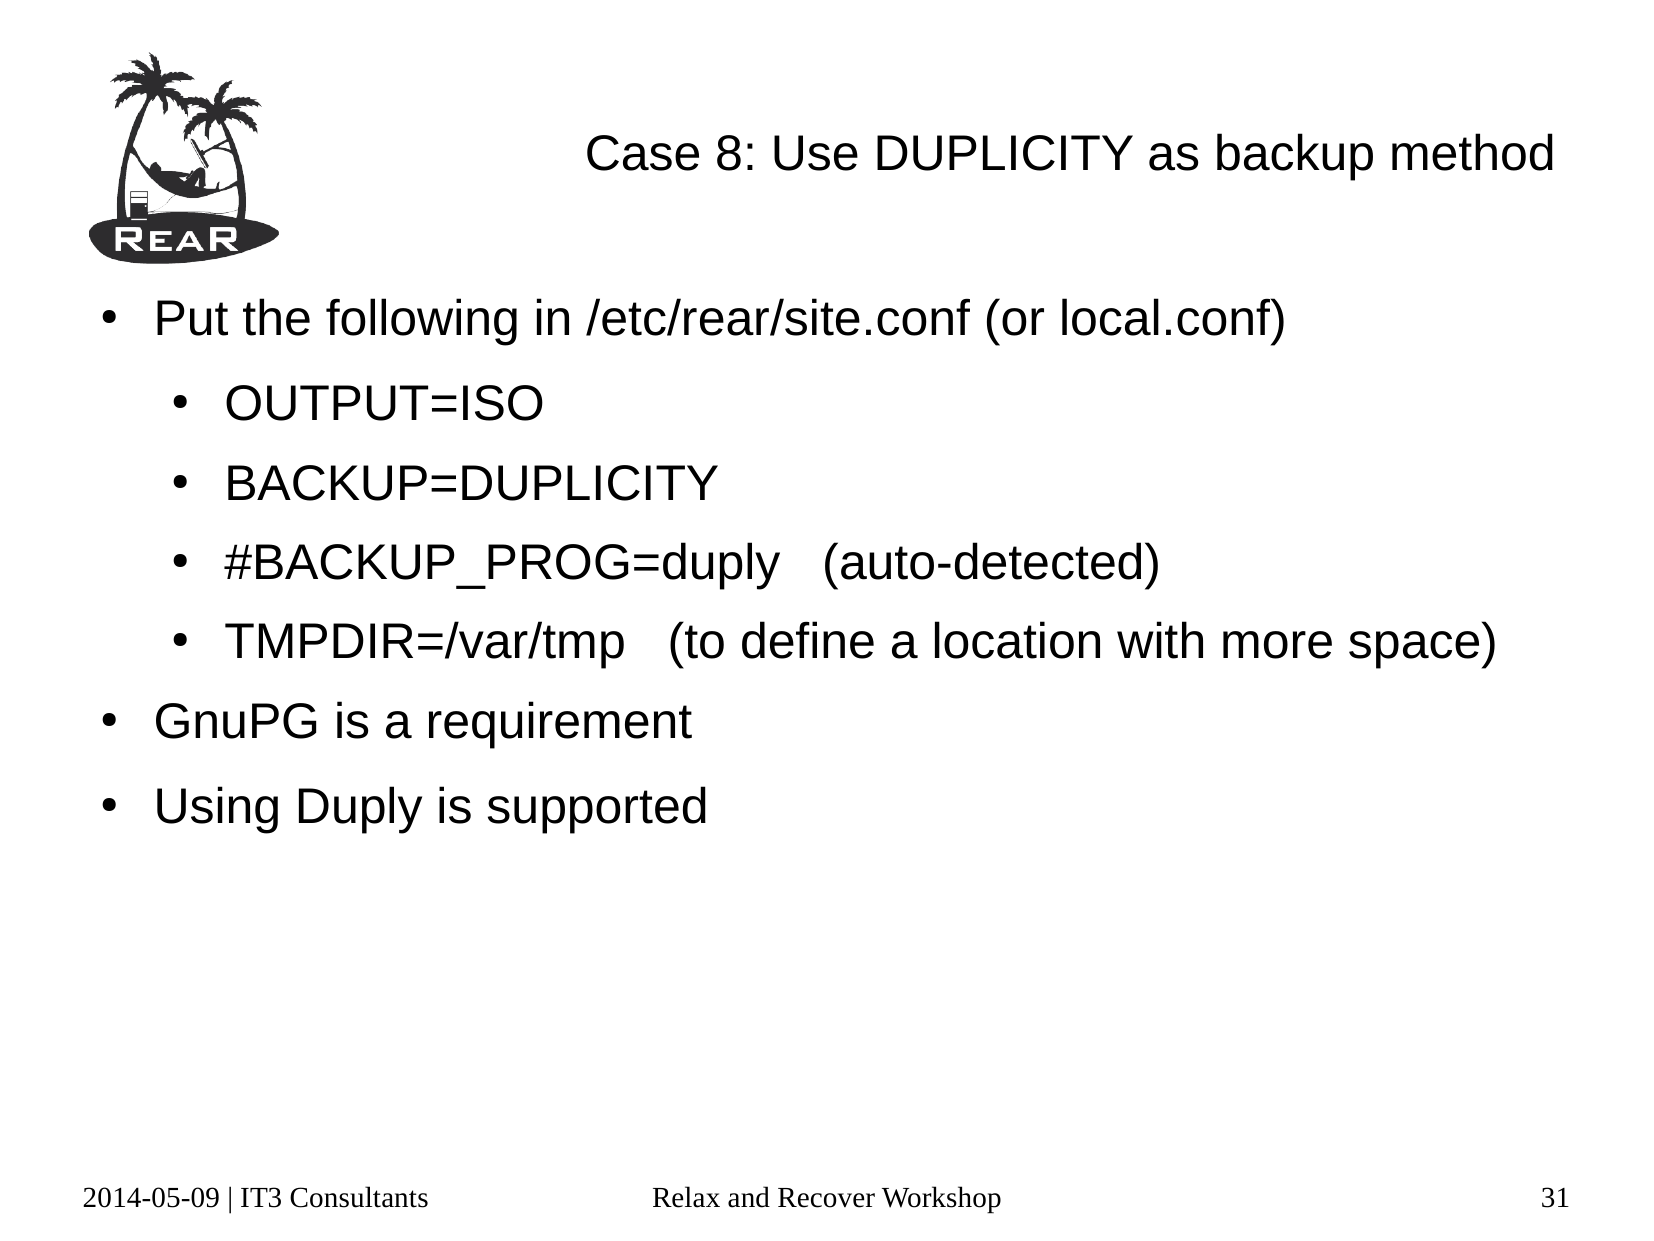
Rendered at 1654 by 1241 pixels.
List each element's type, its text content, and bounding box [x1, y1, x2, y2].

list Put the following in /etc/rear/site.conf (or local.conf) OUTPUT=ISO BACKUP=DUPLICITY #BACKUP_PROG=duply (auto-detected) TMPDIR=/var/tmp (to define a location with more space) GnuPG is a requirement Using Duply is supported [82, 290, 1571, 1010]
picture [88, 52, 279, 266]
title Case 8: Use DUPLICITY as backup method [295, 49, 1571, 257]
